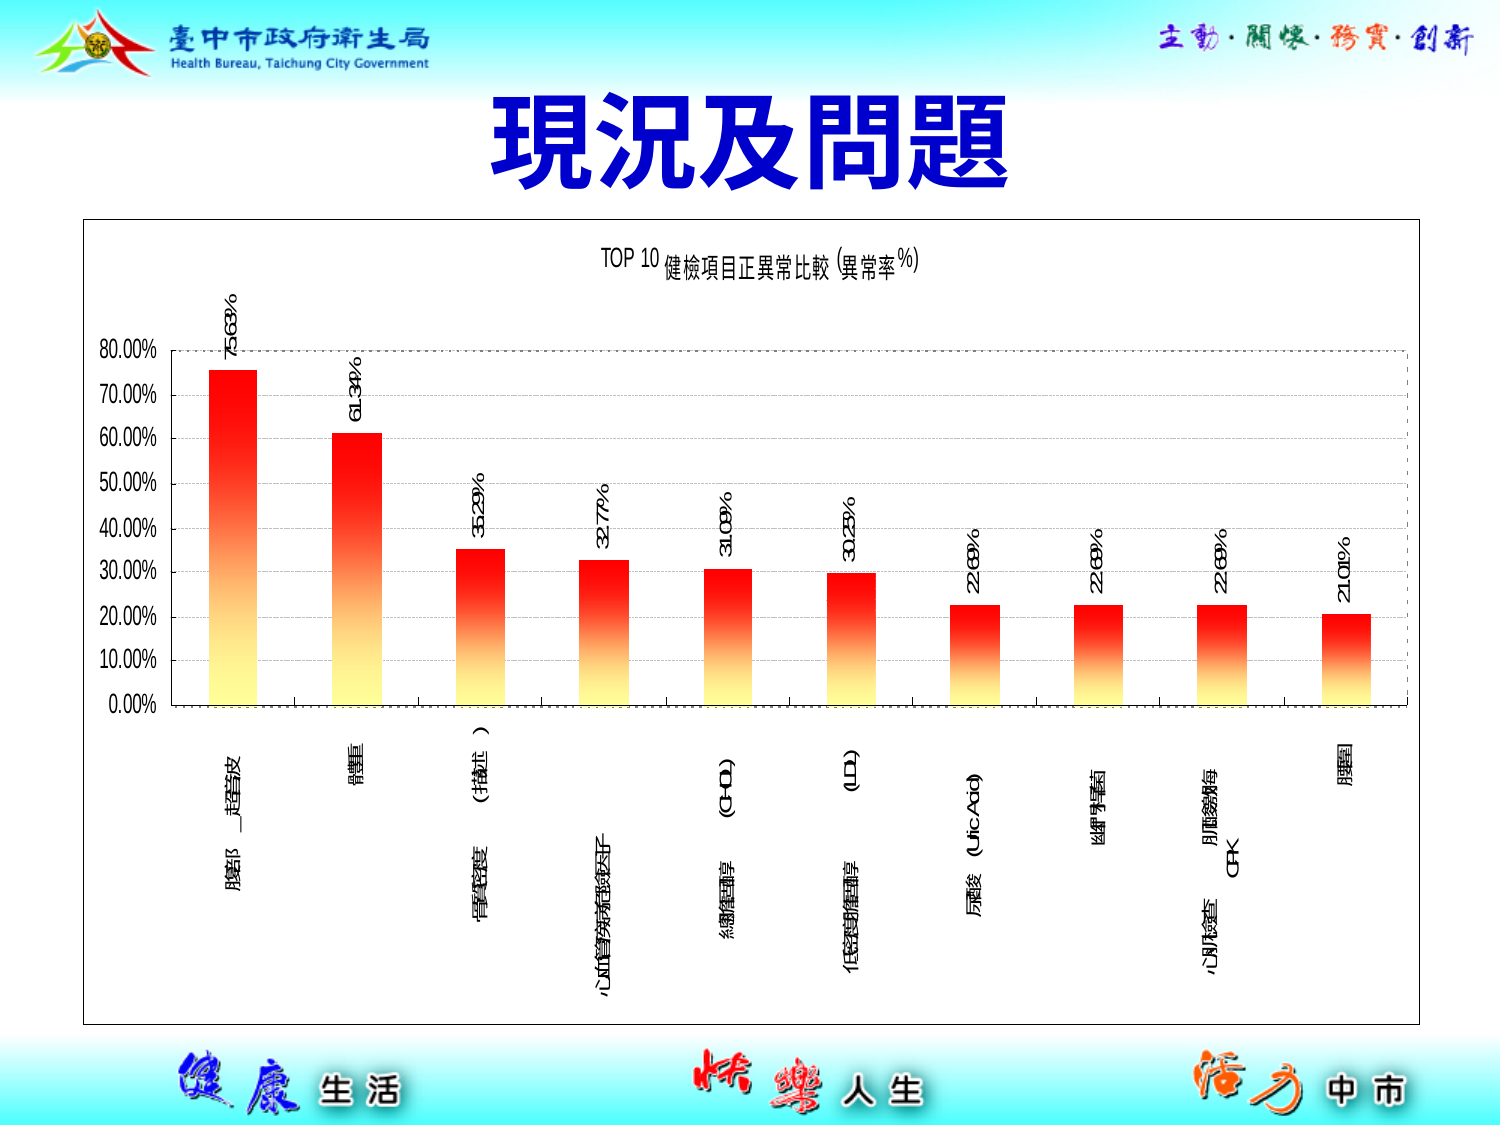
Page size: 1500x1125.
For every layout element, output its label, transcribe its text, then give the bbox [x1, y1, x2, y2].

title 現況及問題 [75, 45, 1426, 233]
chart [76, 208, 1427, 1035]
